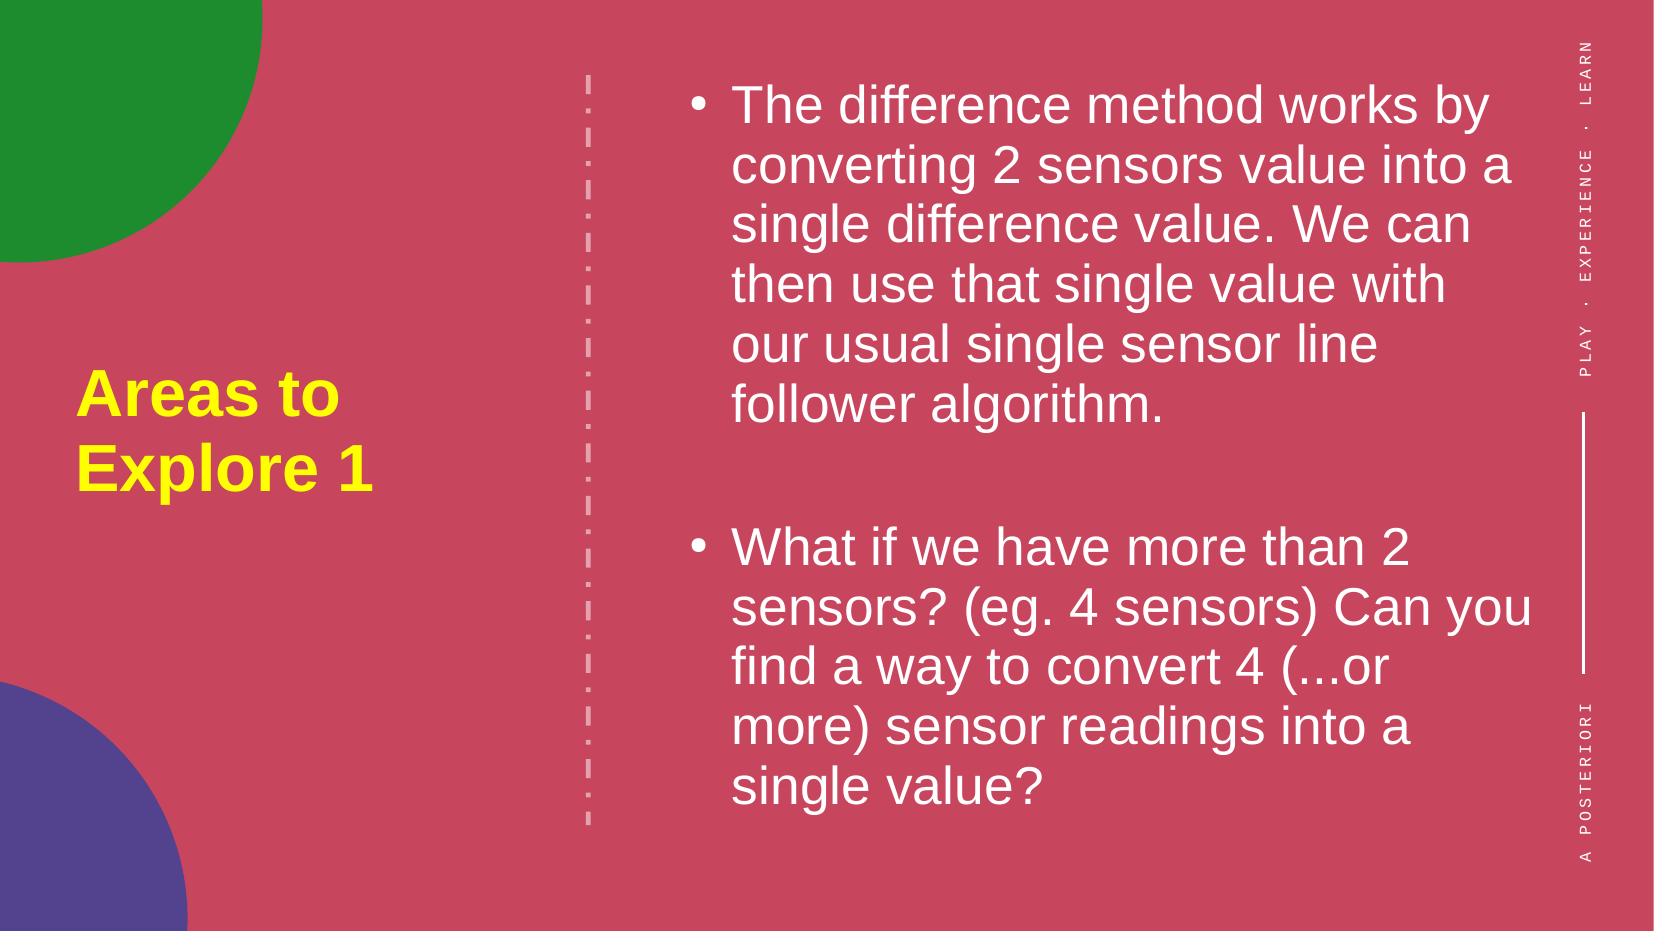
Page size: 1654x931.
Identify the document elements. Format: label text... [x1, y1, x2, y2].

list The difference method works by converting 2 sensors value into a single difference value. We can then use that single value with our usual single sensor line follower algorithm. What if we have more than 2 sensors? (eg. 4 sensors) Can you find a way to convert 4 (...or more) sensor readings into a single value? [675, 75, 1538, 826]
title Areas to Explore 1 [75, 353, 488, 509]
